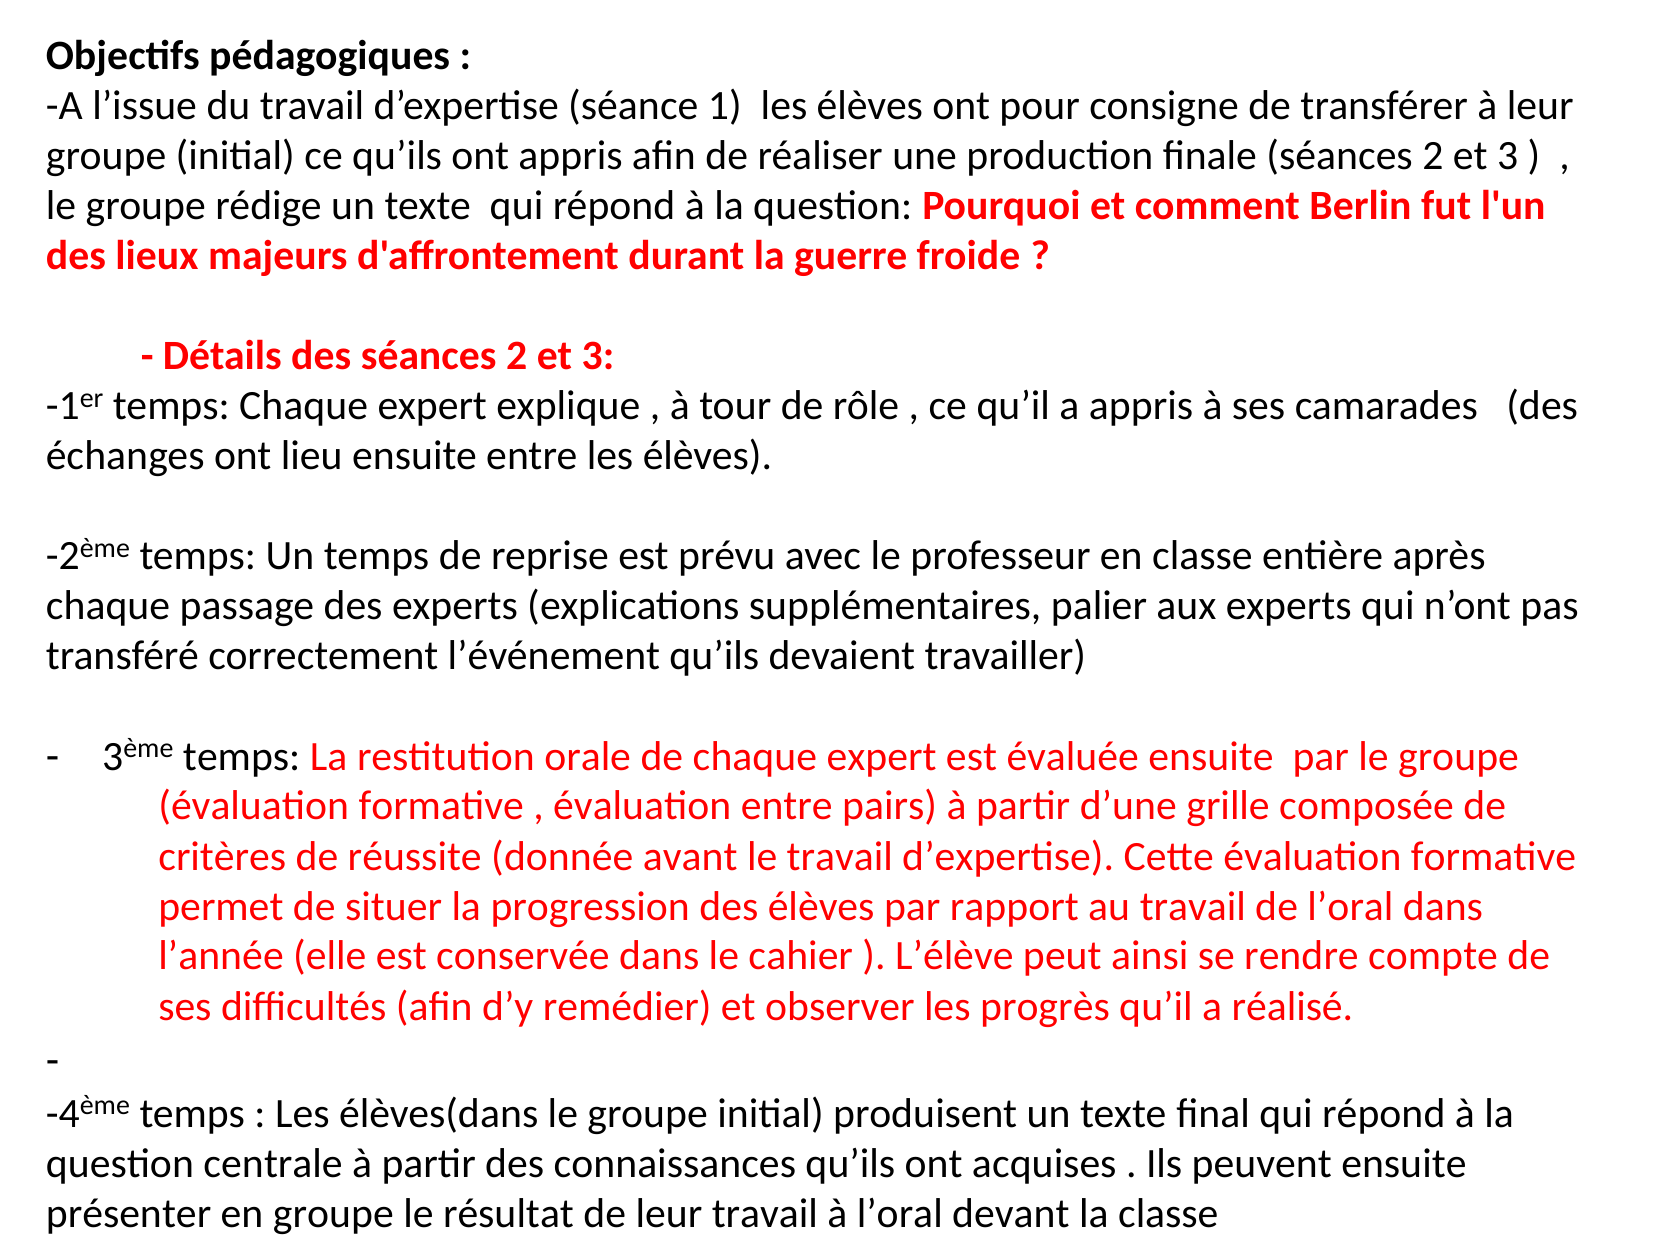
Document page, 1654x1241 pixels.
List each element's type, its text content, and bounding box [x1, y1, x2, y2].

text_box Objectifs pédagogiques : -A l’issue du travail d’expertise (séance 1) les élèves ont pour consigne de transférer à leur groupe (initial) ce qu’ils ont appris afin de réaliser une production finale (séances 2 et 3 ) , le groupe rédige un texte qui répond à la question: Pourquoi et comment Berlin fut l'un des lieux majeurs d'affrontement durant la guerre froide ? - Détails des séances 2 et 3: -1er temps: Chaque expert explique , à tour de rôle , ce qu’il a appris à ses camarades (des échanges ont lieu ensuite entre les élèves). -2ème temps: Un temps de reprise est prévu avec le professeur en classe entière après chaque passage des experts (explications supplémentaires, palier aux experts qui n’ont pas transféré correctement l’événement qu’ils devaient travailler) 3ème temps: La restitution orale de chaque expert est évaluée ensuite par le groupe (évaluation formative , évaluation entre pairs) à partir d’une grille composée de critères de réussite (donnée avant le travail d’expertise). Cette évaluation formative permet de situer la progression des élèves par rapport au travail de l’oral dans l’année (elle est conservée dans le cahier ). L’élève peut ainsi se rendre compte de ses difficultés (afin d’y remédier) et observer les progrès qu’il a réalisé. -4ème temps : Les élèves(dans le groupe initial) produisent un texte final qui répond à la question centrale à partir des connaissances qu’ils ont acquises . Ils peuvent ensuite présenter en groupe le résultat de leur travail à l’oral devant la classe [30, 20, 1621, 1241]
